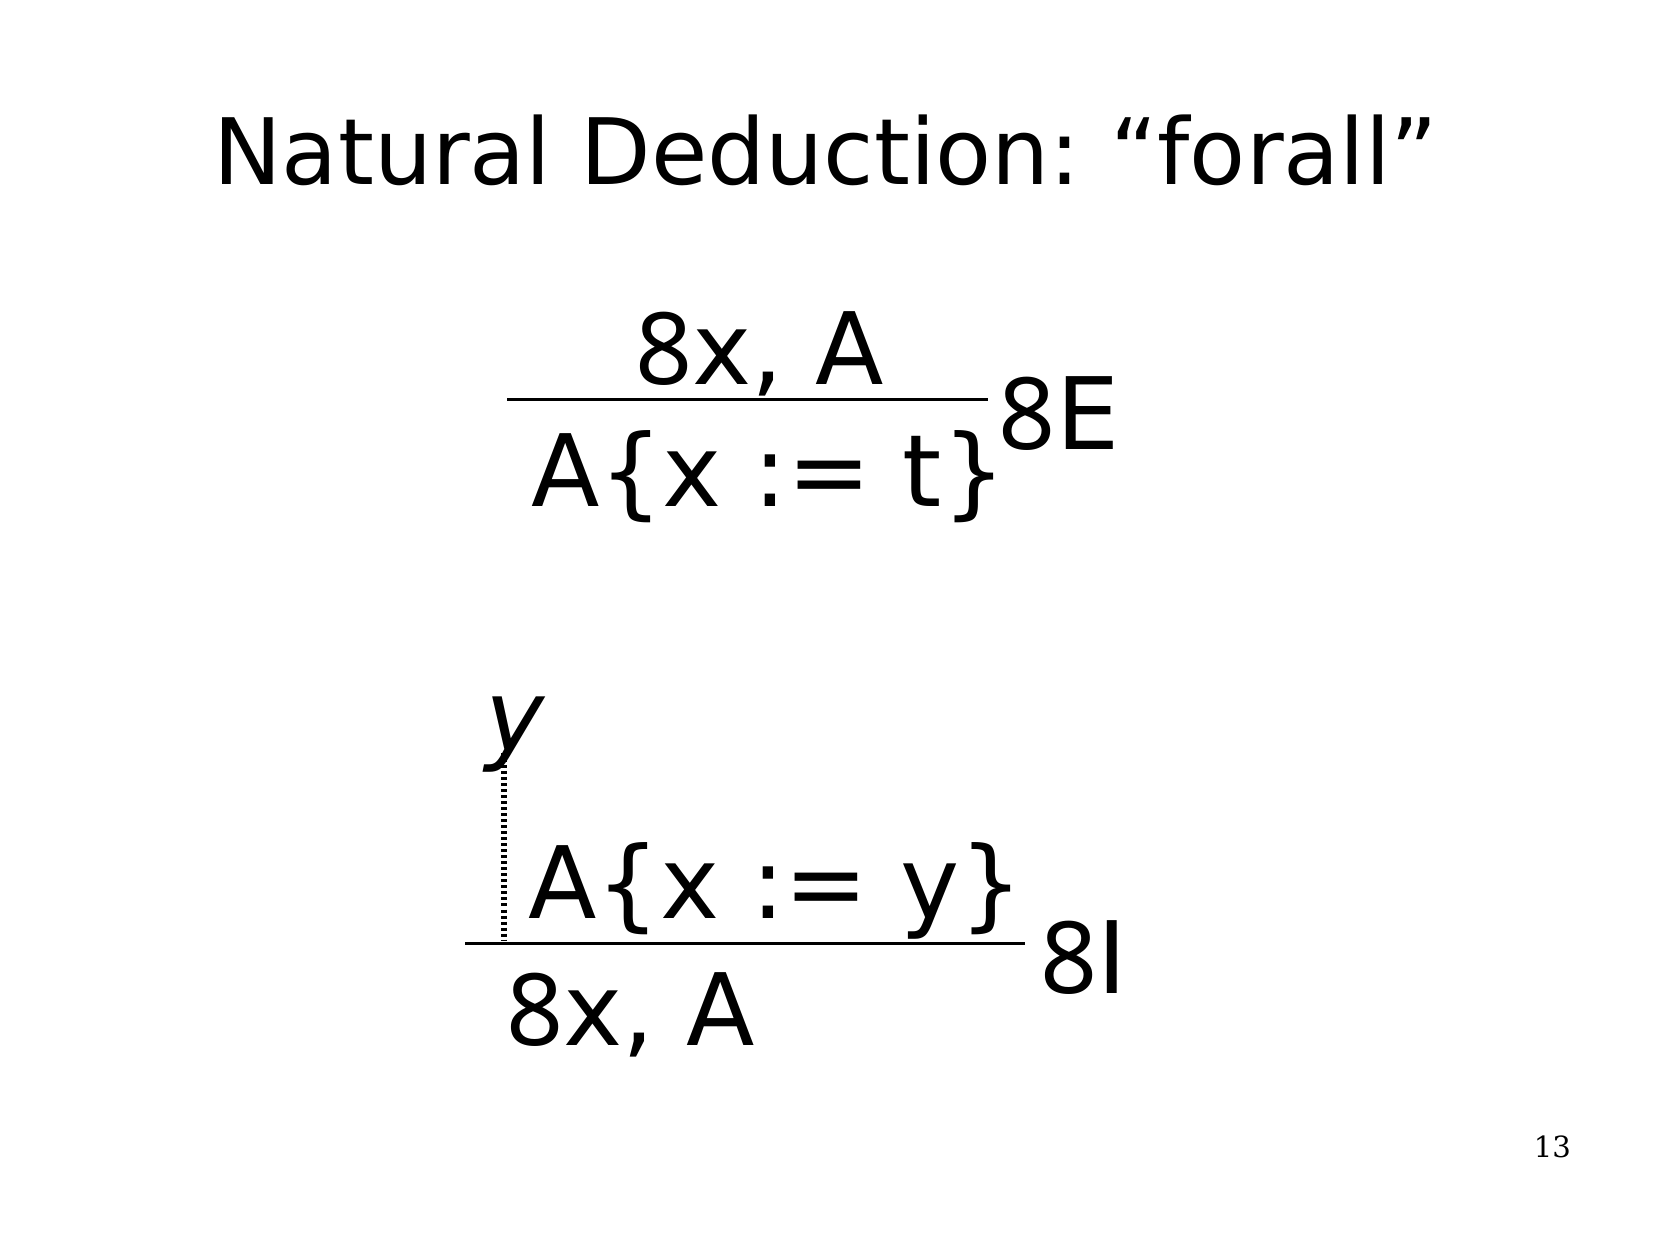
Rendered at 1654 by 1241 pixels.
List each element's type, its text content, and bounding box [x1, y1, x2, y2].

text_box A{x := t} [516, 406, 984, 538]
text_box 8x, A [491, 931, 786, 1136]
text_box 8x, A [620, 270, 935, 406]
text_box 8E [984, 334, 1147, 539]
text_box y [470, 651, 733, 783]
text_box A{x := y} [513, 817, 1081, 950]
text_box 8I [1025, 879, 1189, 1083]
title Natural Deduction: “forall” [82, 49, 1571, 257]
